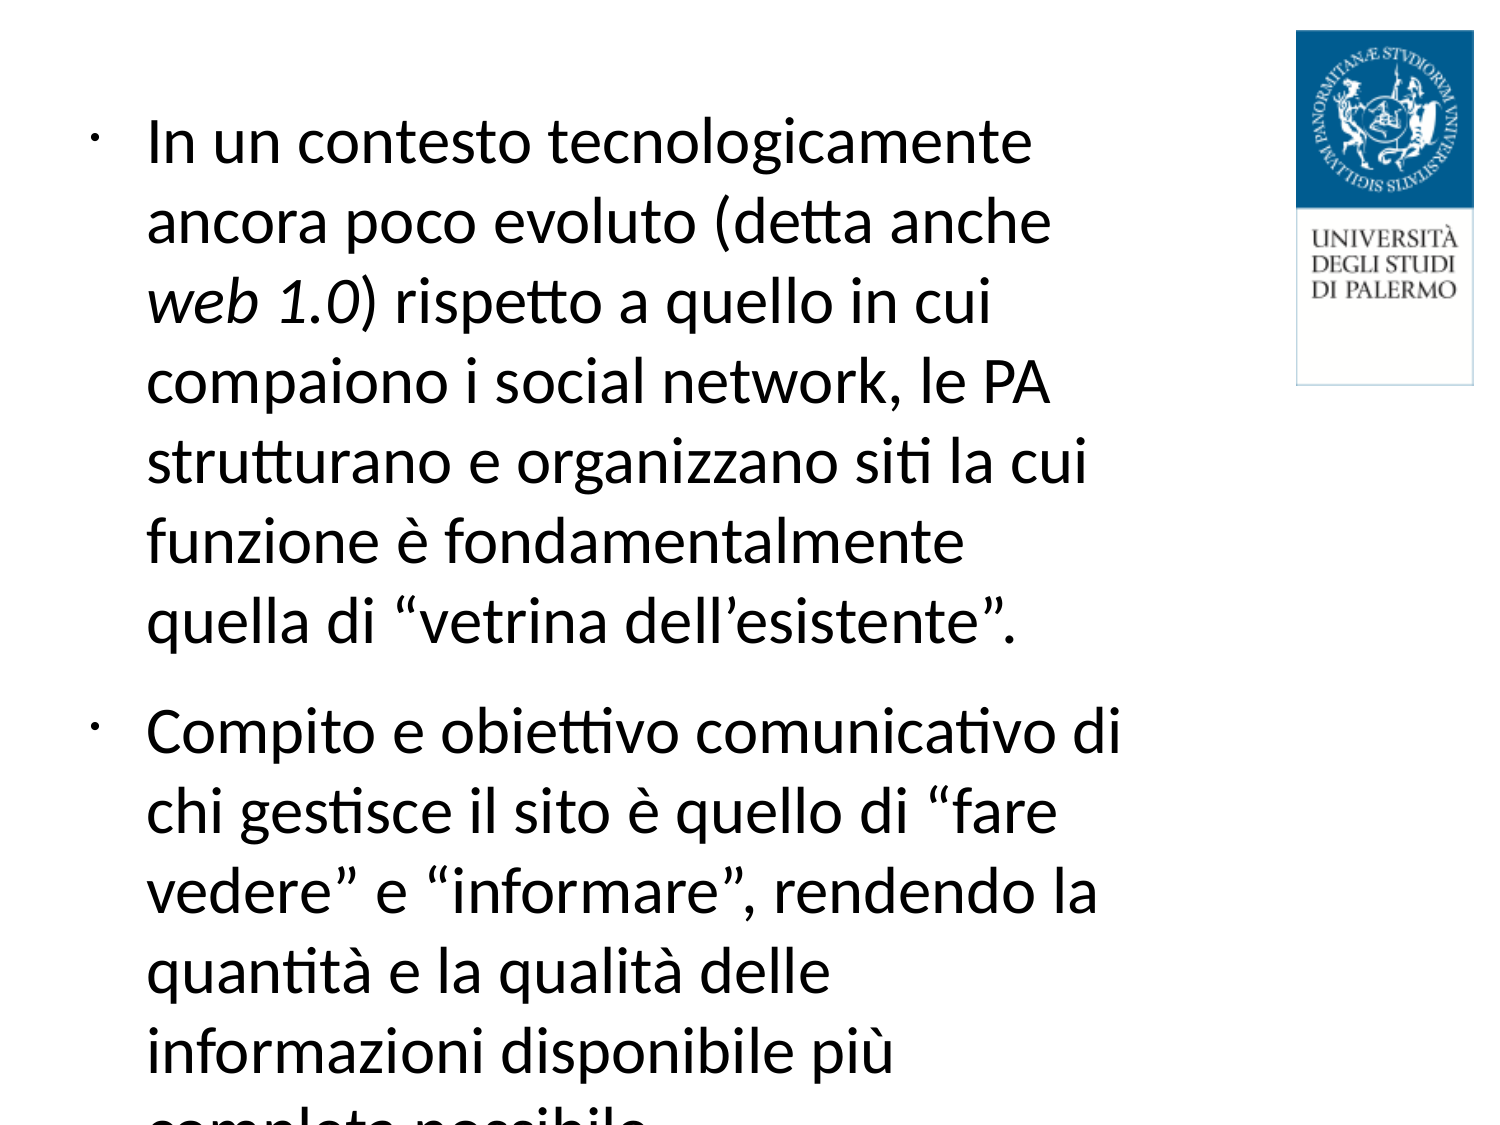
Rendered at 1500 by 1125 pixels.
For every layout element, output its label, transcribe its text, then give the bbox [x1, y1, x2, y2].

list In un contesto tecnologicamente ancora poco evoluto (detta anche web 1.0) rispetto a quello in cui compaiono i social network, le PA strutturano e organizzano siti la cui funzione è fondamentalmente quella di “vetrina dell’esistente”. Compito e obiettivo comunicativo di chi gestisce il sito è quello di “fare vedere” e “informare”, rendendo la quantità e la qualità delle informazioni disponibile più completa possibile. Dal punto di vista giuridico, le amministrazioni si ancorano alla normativa da poco introdotta in quegli anni inerente alla cosiddetta “riforma della Pubblica Amministrazione [75, 90, 1140, 1005]
picture [1296, 30, 1474, 386]
